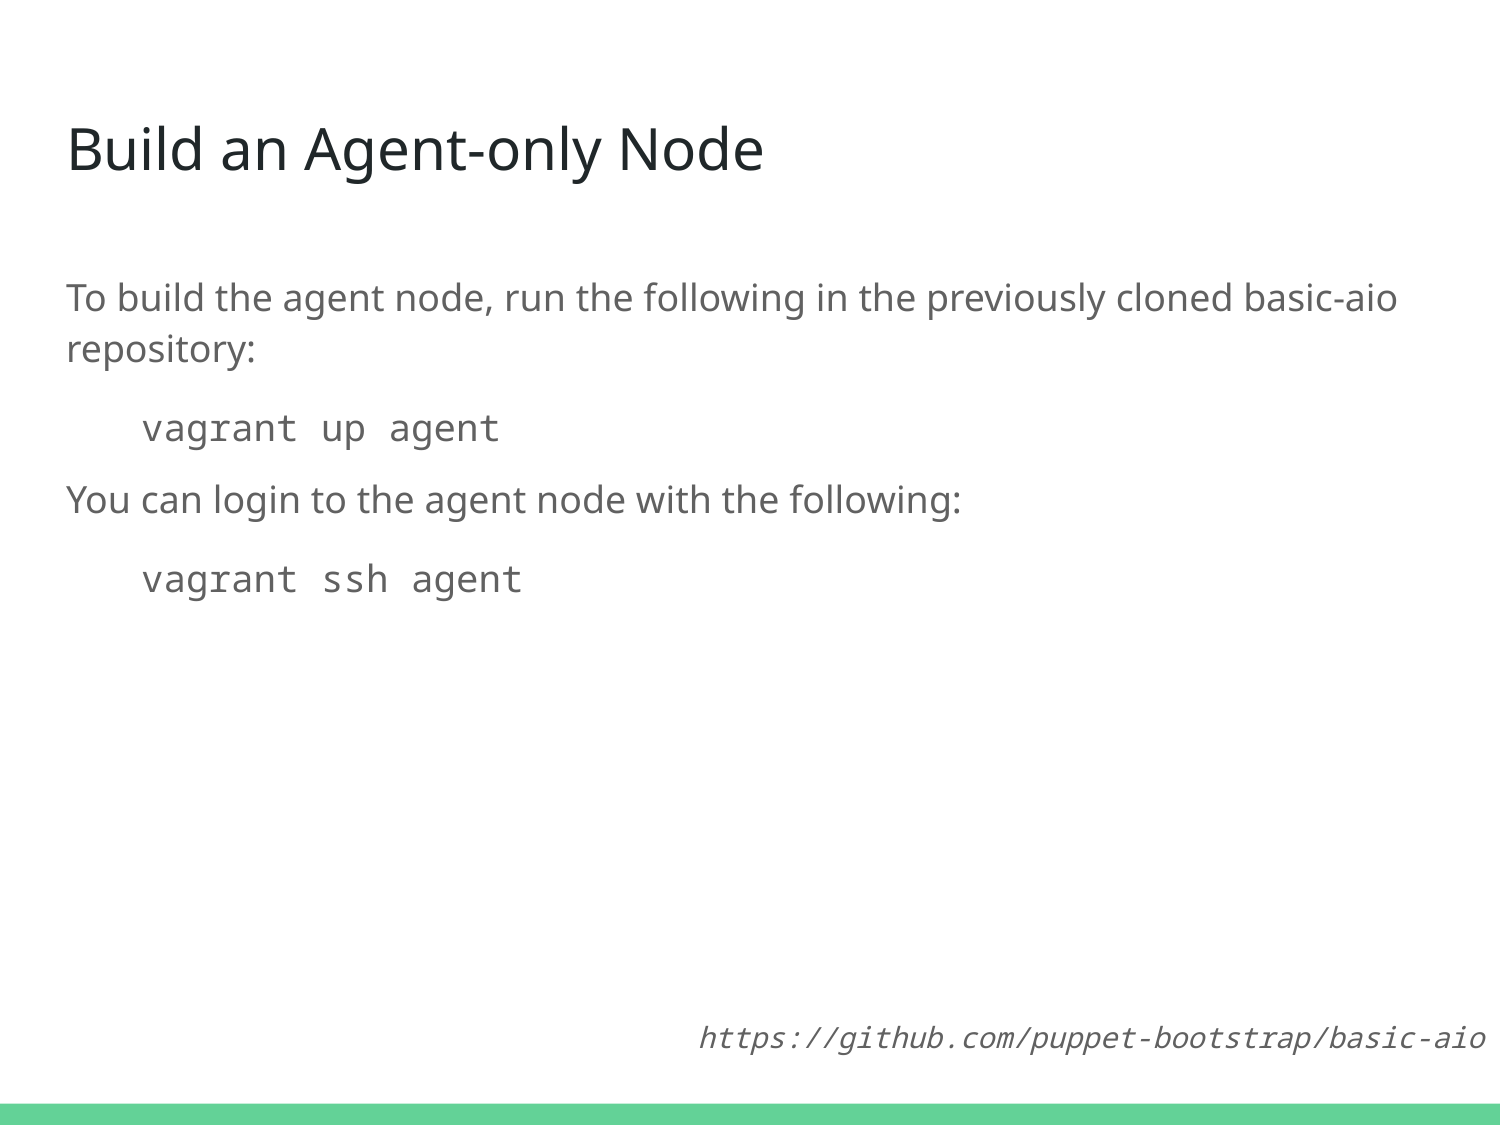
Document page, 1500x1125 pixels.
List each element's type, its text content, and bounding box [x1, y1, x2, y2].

text_box https://github.com/puppet-bootstrap/basic-aio [253, 999, 1500, 1107]
list To build the agent node, run the following in the previously cloned basic-aio repository: vagrant up agent You can login to the agent node with the following: vagrant ssh agent [51, 252, 1449, 1000]
title Build an Agent-only Node [51, 97, 1449, 223]
